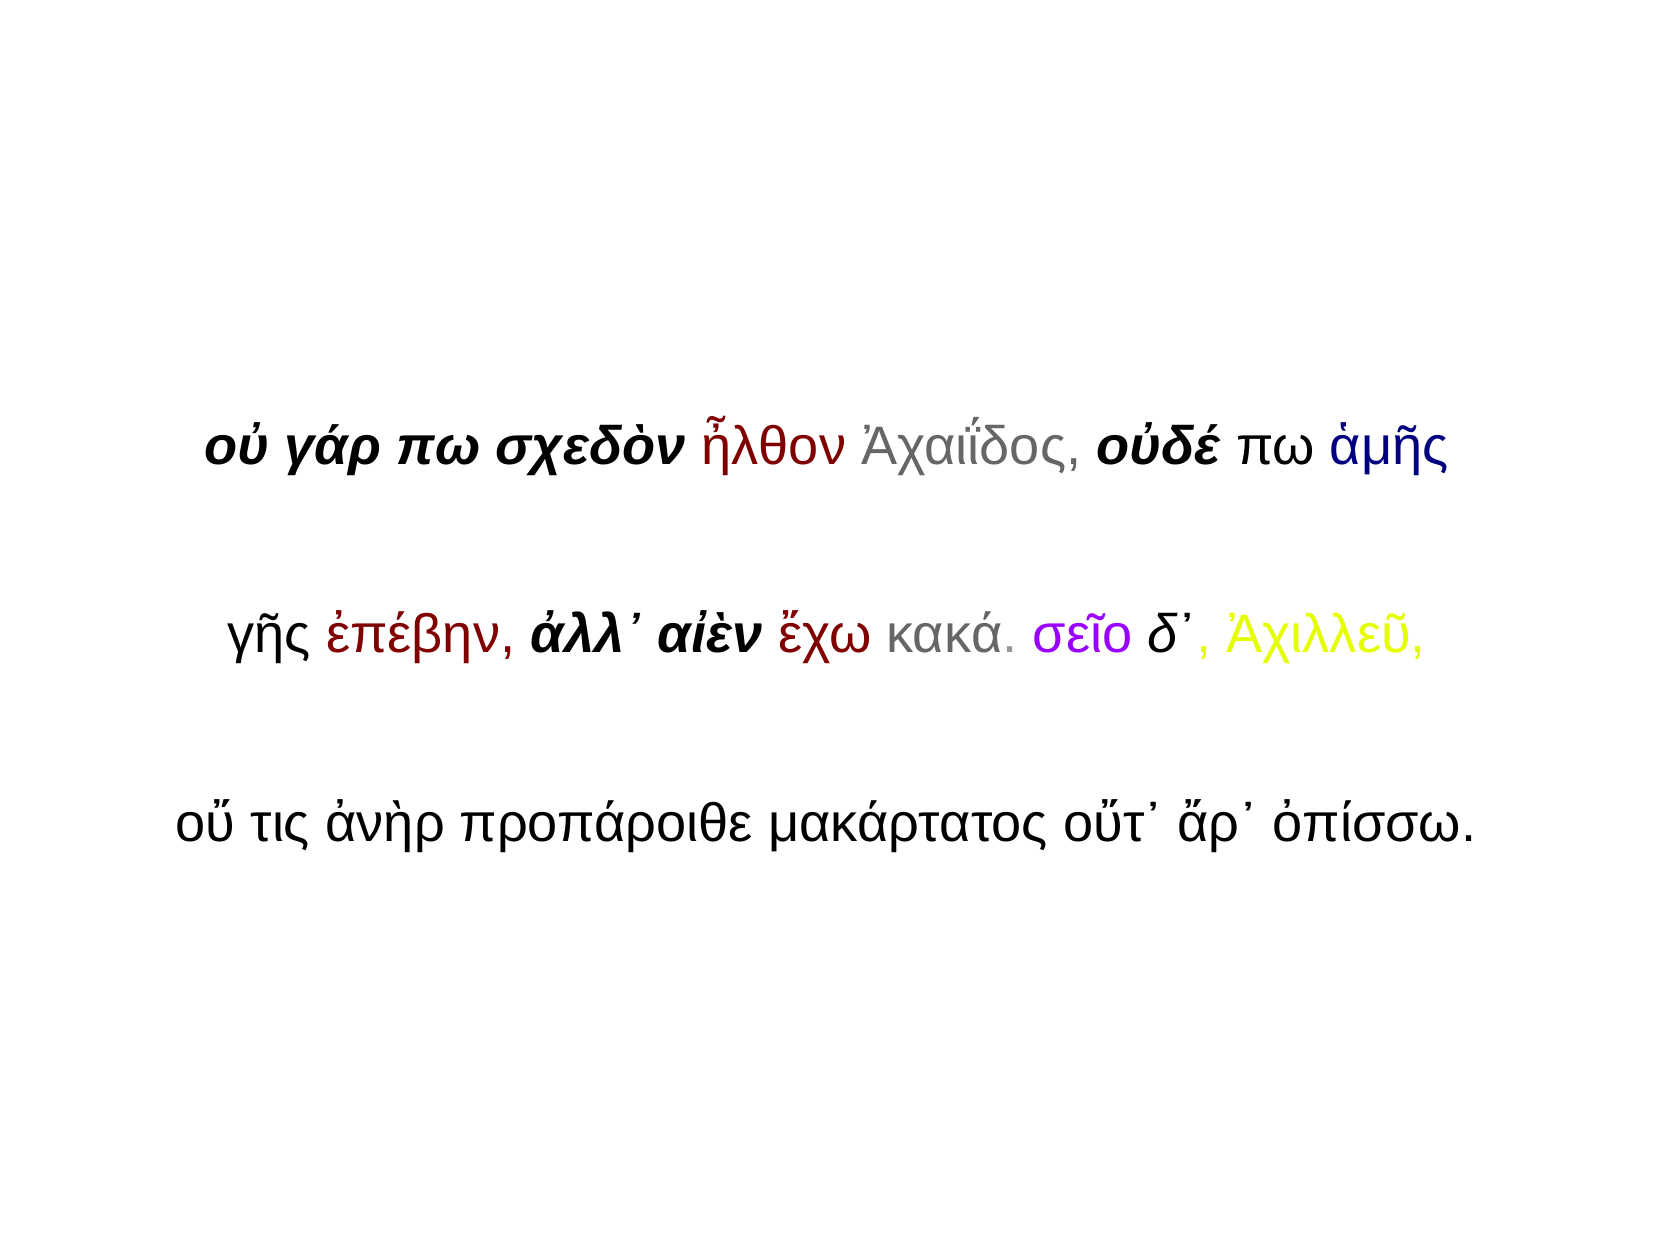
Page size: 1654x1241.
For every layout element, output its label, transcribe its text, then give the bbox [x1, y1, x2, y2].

subtitle οὐ γάρ πω σχεδὸν ἦλθον Ἀχαιΐδος, οὐδέ πω ἁμῆς γῆς ἐπέβην, ἀλλ᾽ αἰὲν ἔχω κακά. σεῖο δ᾽, Ἀχιλλεῦ, οὔ τις ἀνὴρ προπάροιθε μακάρτατος οὔτ᾽ ἄρ᾽ ὀπίσσω. [82, 318, 1571, 1039]
